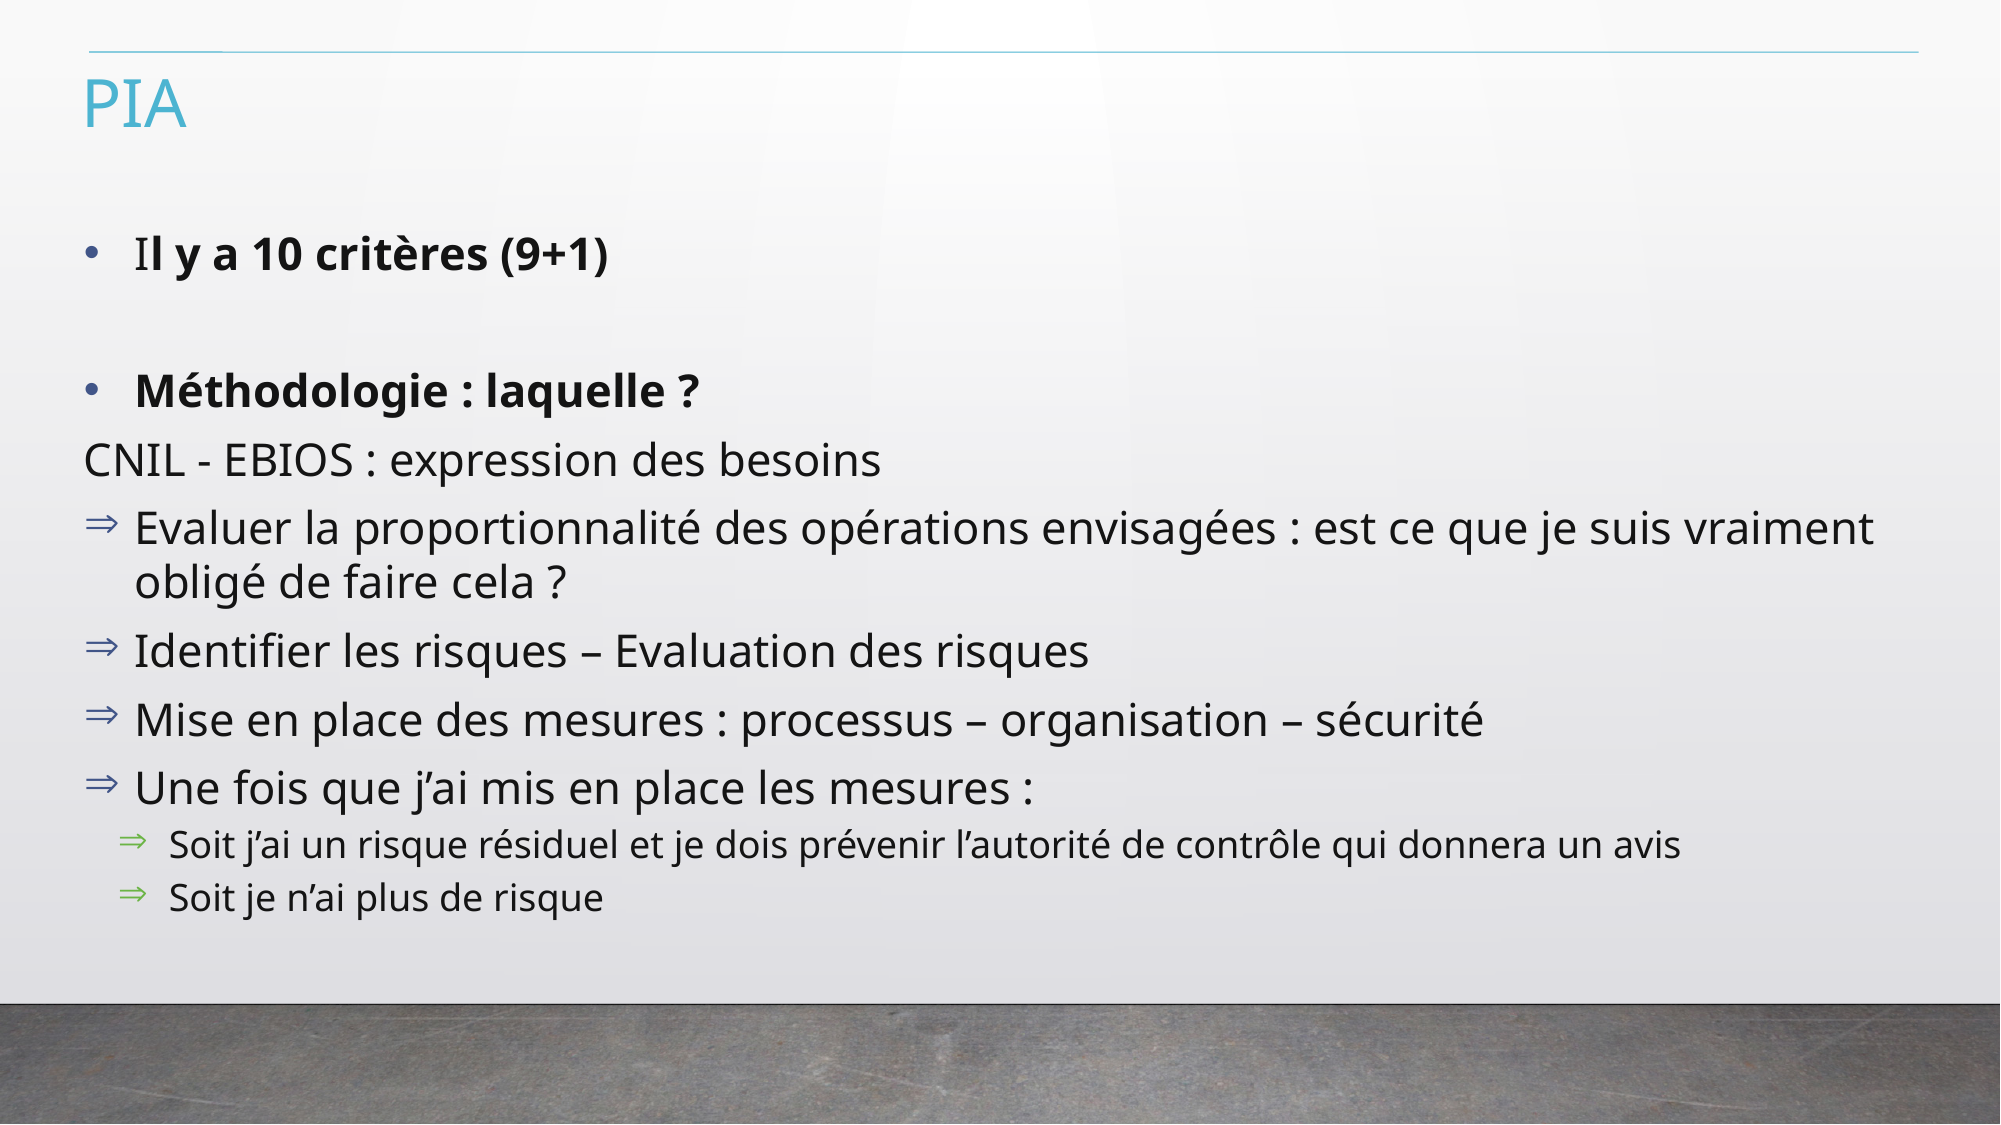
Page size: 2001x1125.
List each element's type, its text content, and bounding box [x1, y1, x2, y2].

list Il y a 10 critères (9+1) Méthodologie : laquelle ? CNIL - EBIOS : expression des besoins Evaluer la proportionnalité des opérations envisagées : est ce que je suis vraiment obligé de faire cela ? Identifier les risques – Evaluation des risques Mise en place des mesures : processus – organisation – sécurité Une fois que j’ai mis en place les mesures : Soit j’ai un risque résiduel et je dois prévenir l’autorité de contrôle qui donnera un avis Soit je n’ai plus de risque [68, 217, 1920, 935]
picture [0, 1004, 2000, 1124]
title PIA [66, 52, 1918, 153]
